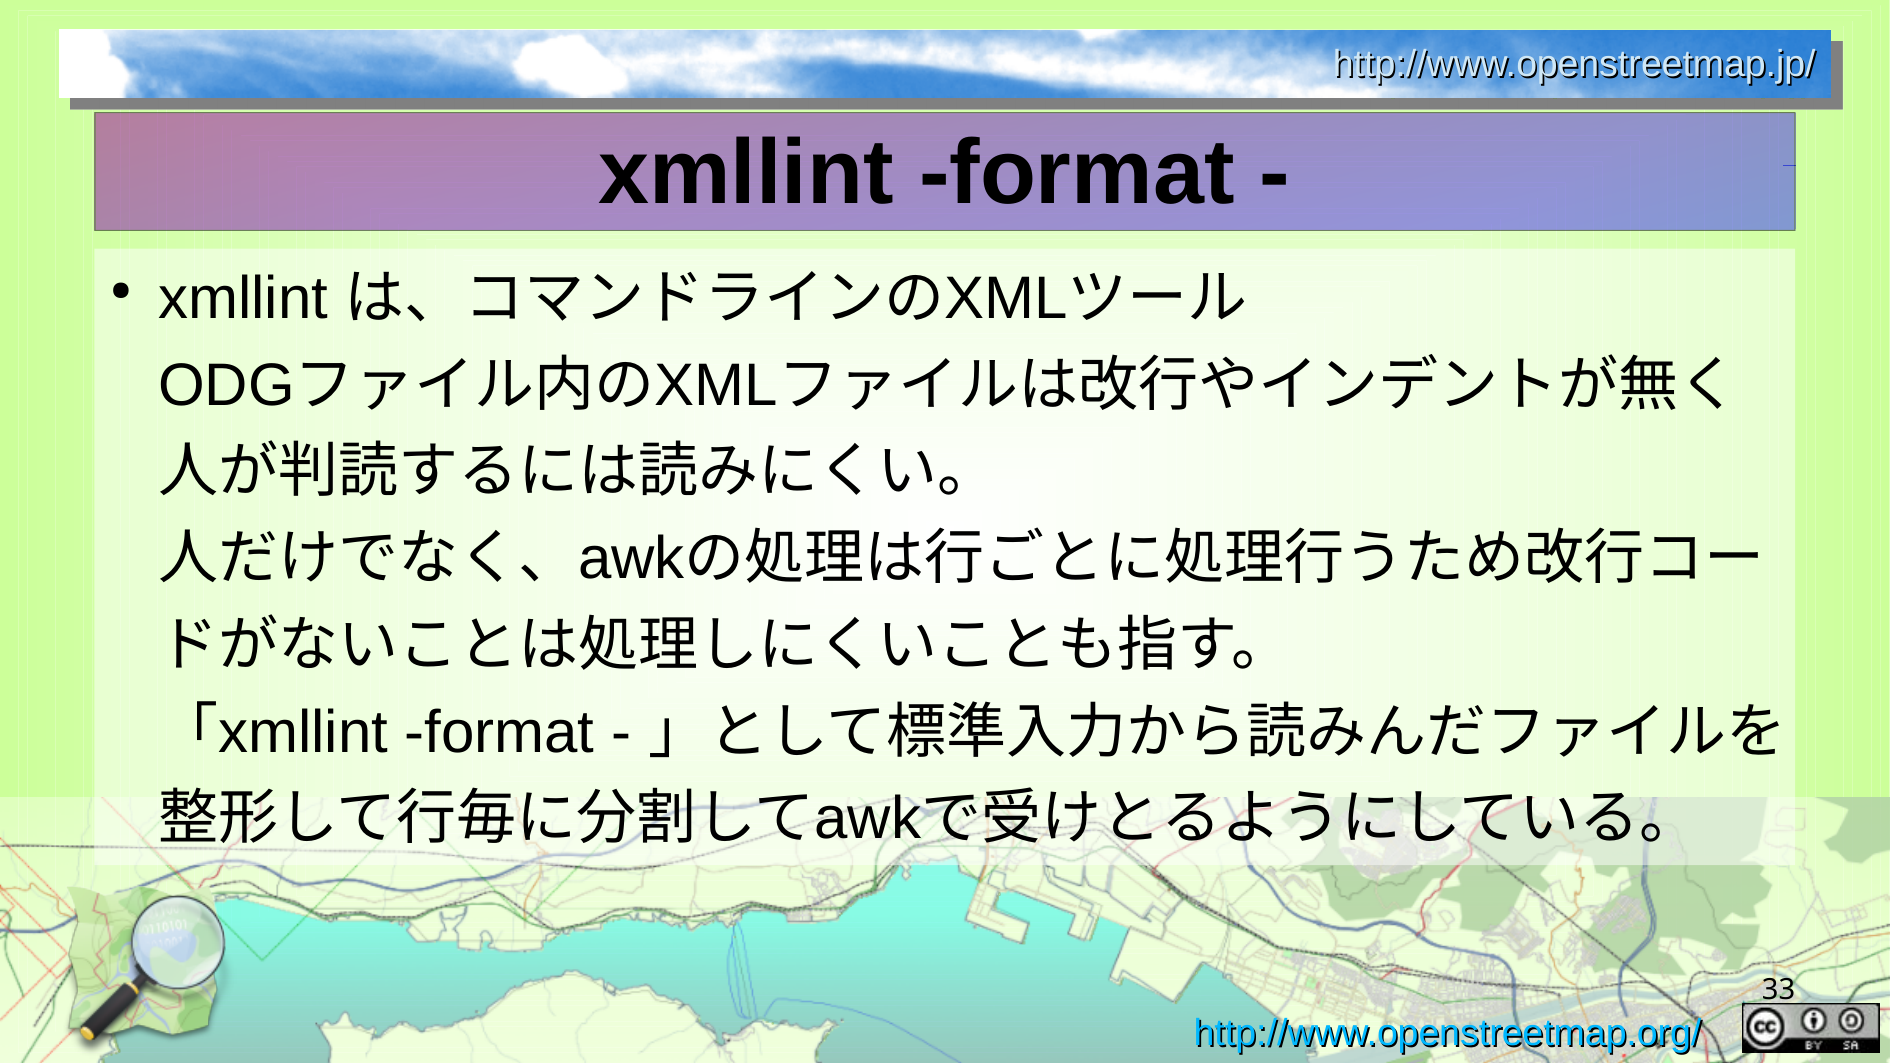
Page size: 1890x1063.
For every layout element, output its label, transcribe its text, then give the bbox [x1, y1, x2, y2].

picture [59, 29, 1831, 98]
picture [0, 797, 1890, 1063]
title xmllint -format - [94, 112, 1796, 231]
list xmllint は、コマンドラインのXMLツール ODGファイル内のXMLファイルは改行やインデントが無く人が判読するには読みにくい。 人だけでなく、awkの処理は行ごとに処理行うため改行コードがないことは処理しにくいことも指す。 「xmllint -format - 」として標準入力から読みんだファイルを整形して行毎に分割してawkで受けとるようにしている。 [94, 248, 1796, 866]
